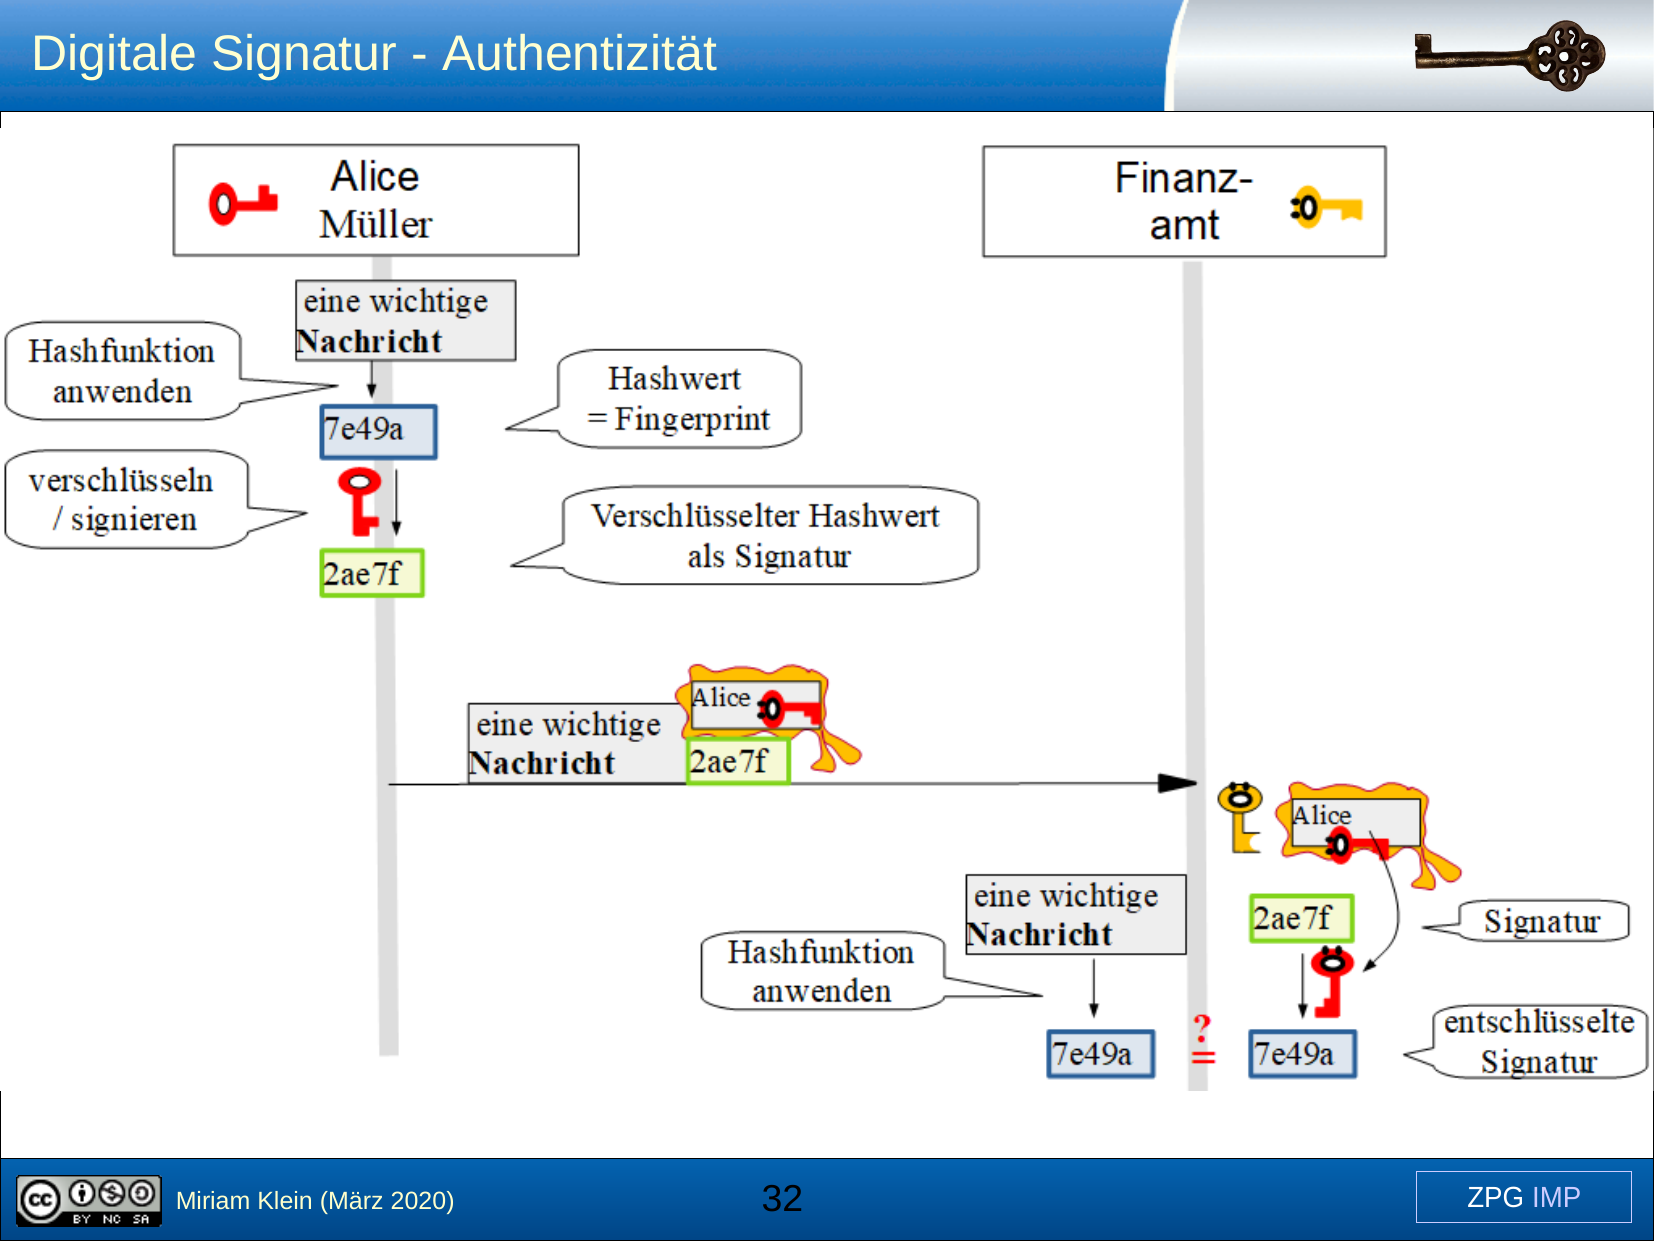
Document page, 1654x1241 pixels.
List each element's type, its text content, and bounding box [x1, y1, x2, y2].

title Digitale Signatur - Authentizität [31, 18, 1151, 89]
picture [0, 0, 1654, 111]
picture [16, 1175, 162, 1227]
picture [0, 128, 1654, 1091]
